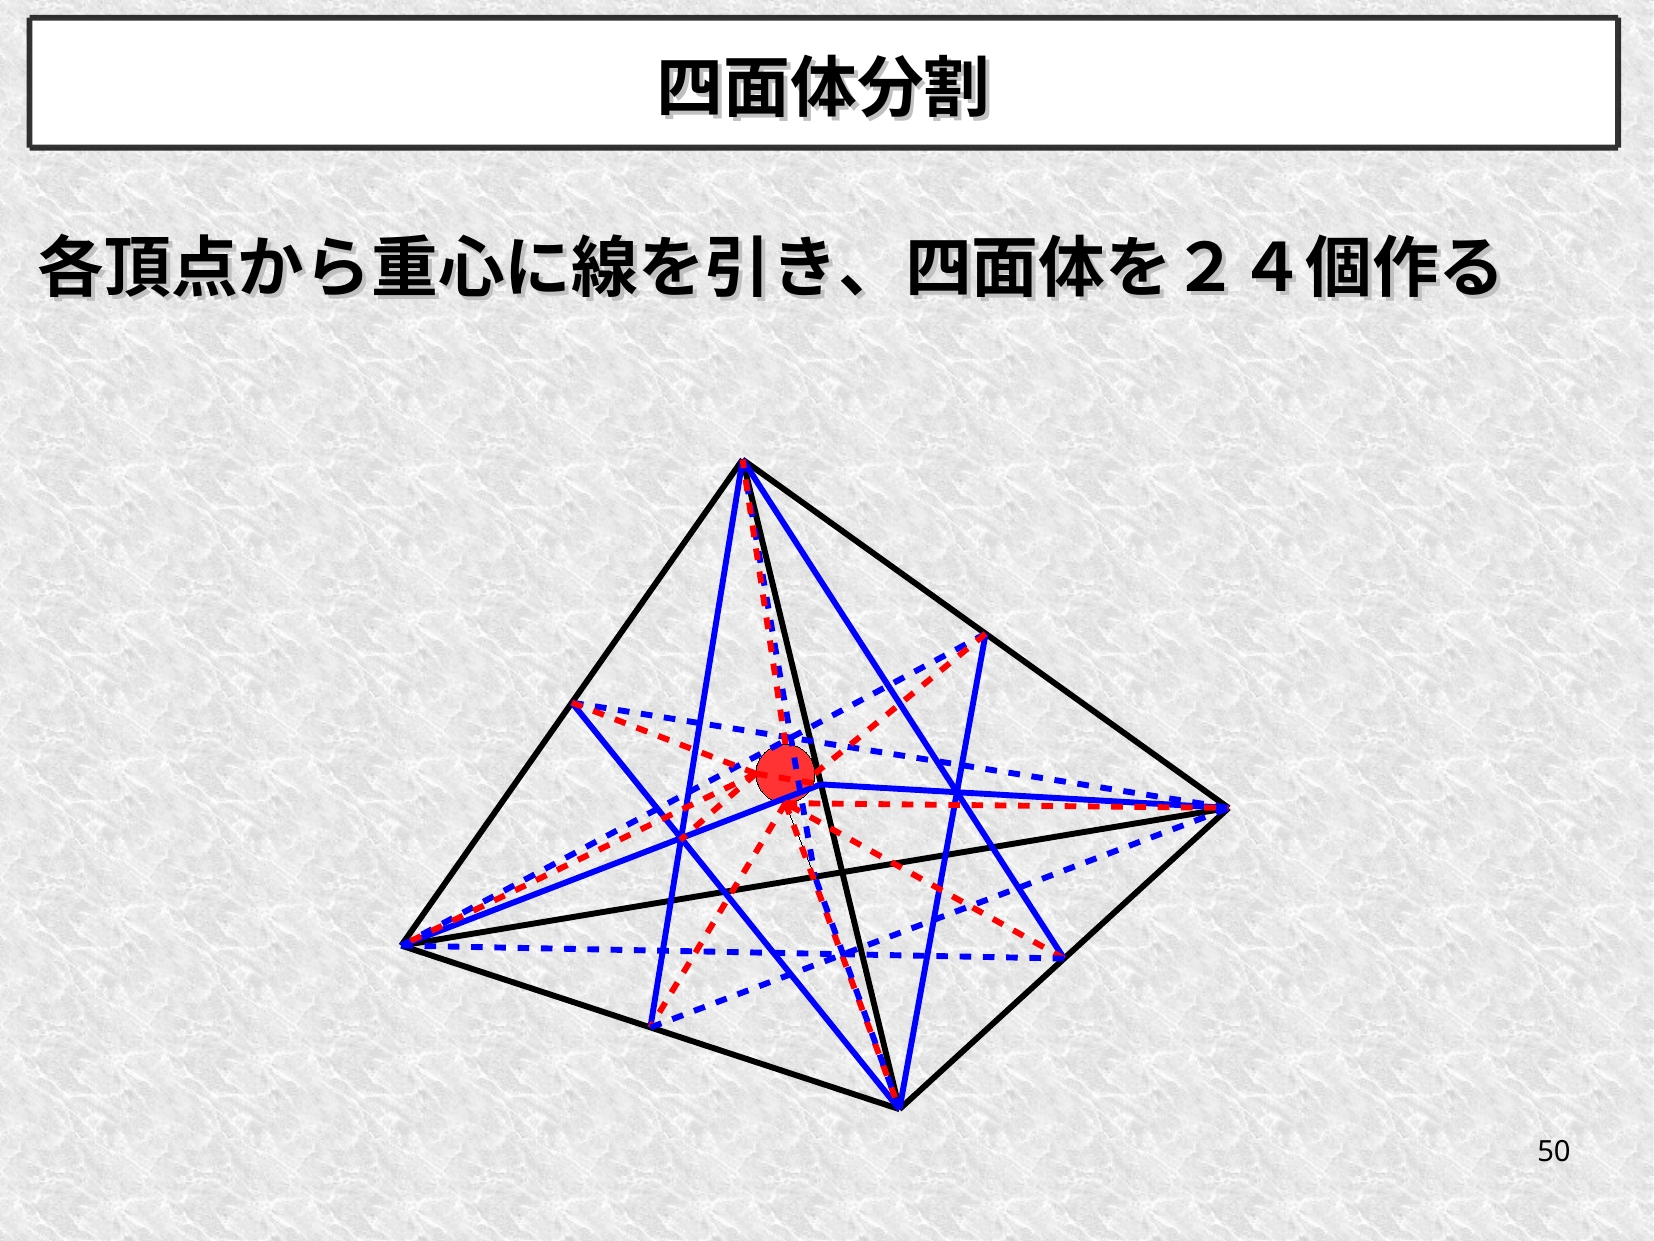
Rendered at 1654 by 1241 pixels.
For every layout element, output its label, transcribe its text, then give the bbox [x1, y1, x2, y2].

text_box [792, 793, 808, 801]
text_box 四面体分割 [29, 17, 1619, 148]
text_box 各頂点から重心に線を引き、四面体を２４個作る [22, 206, 1643, 302]
picture [0, 0, 1654, 1241]
text_box [756, 744, 815, 800]
